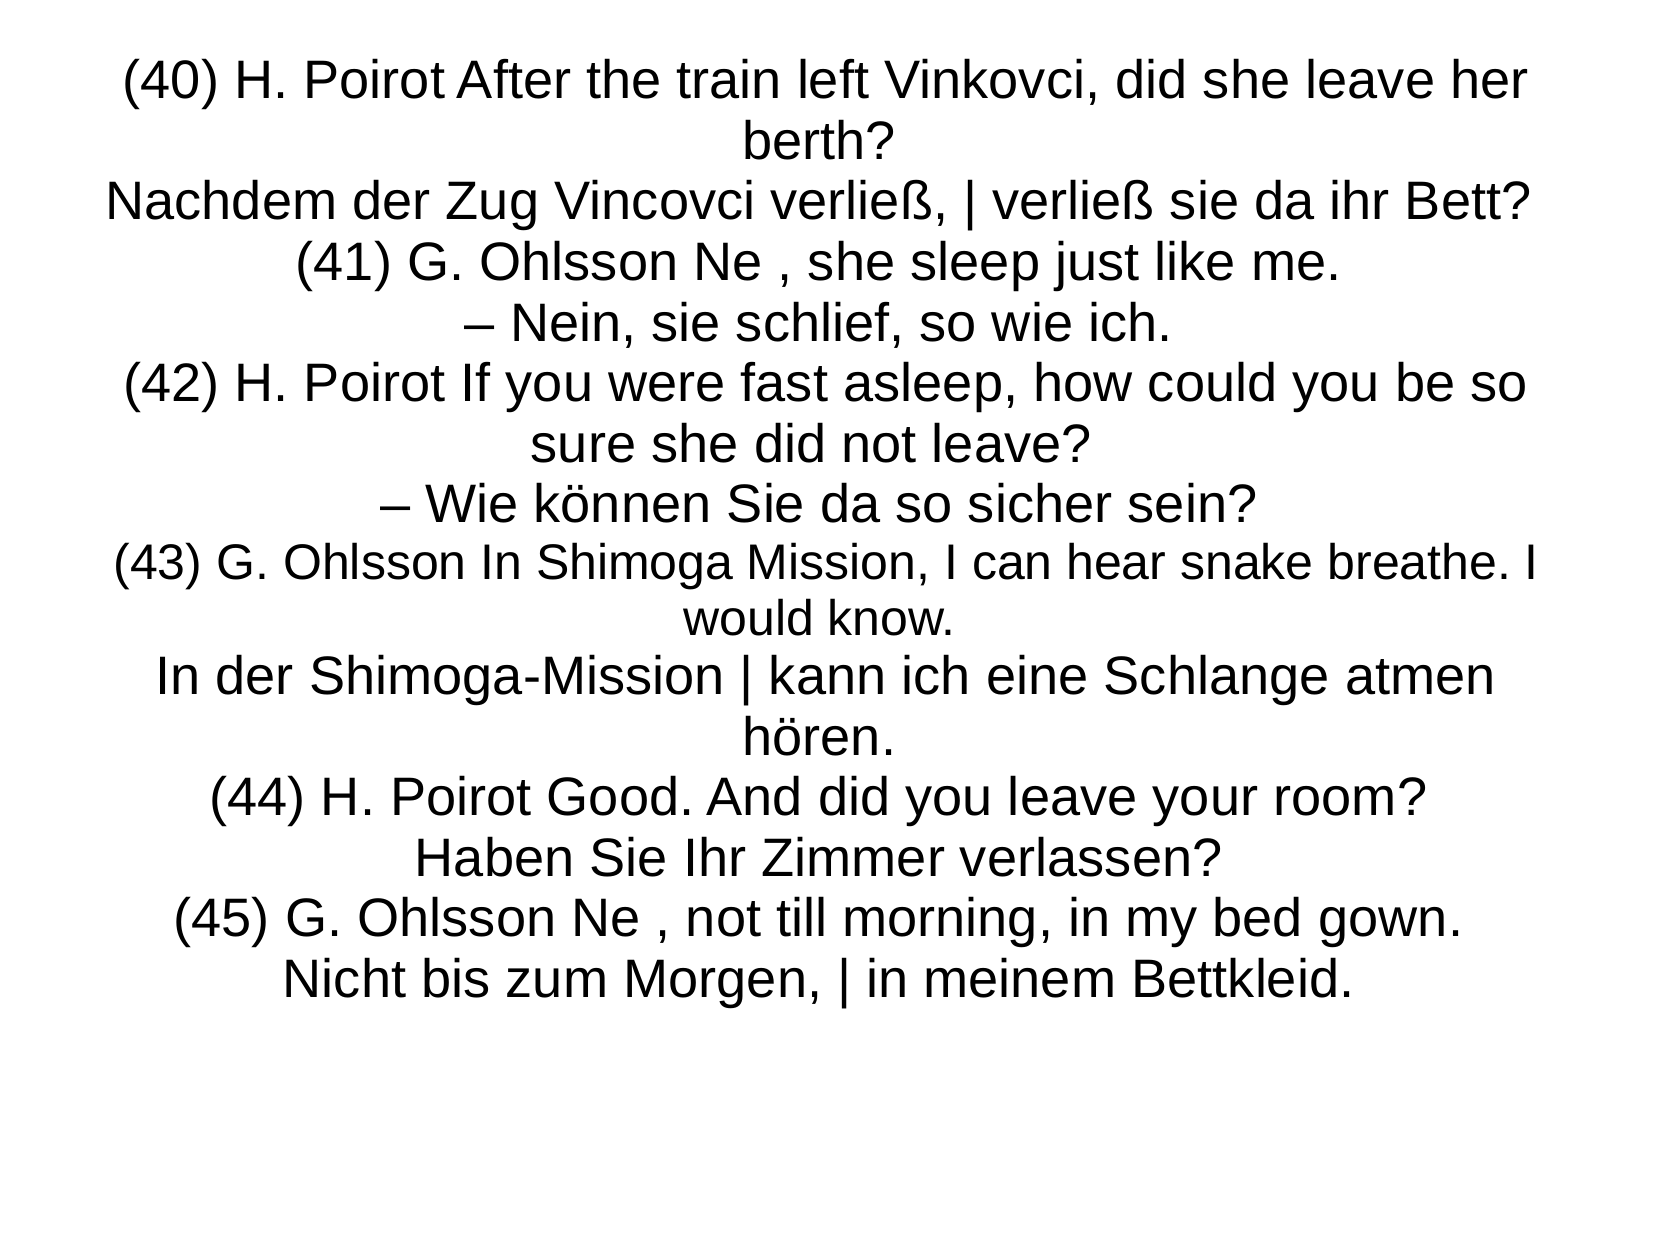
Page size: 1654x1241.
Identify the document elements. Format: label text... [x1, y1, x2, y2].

subtitle (40) H. Poirot After the train left Vinkovci, did she leave her berth? Nachdem der Zug Vincovci verließ, | verließ sie da ihr Bett? (41) G. Ohlsson Ne , she sleep just like me. – Nein, sie schlief, so wie ich. (42) H. Poirot If you were fast asleep, how could you be so sure she did not leave? – Wie können Sie da so sicher sein? (43) G. Ohlsson In Shimoga Mission, I can hear snake breathe. I would know. In der Shimoga-Mission | kann ich eine Schlange atmen hören. (44) H. Poirot Good. And did you leave your room? Haben Sie Ihr Zimmer verlassen? (45) G. Ohlsson Ne , not till morning, in my bed gown. Nicht bis zum Morgen, | in meinem Bettkleid. [82, 49, 1571, 1010]
